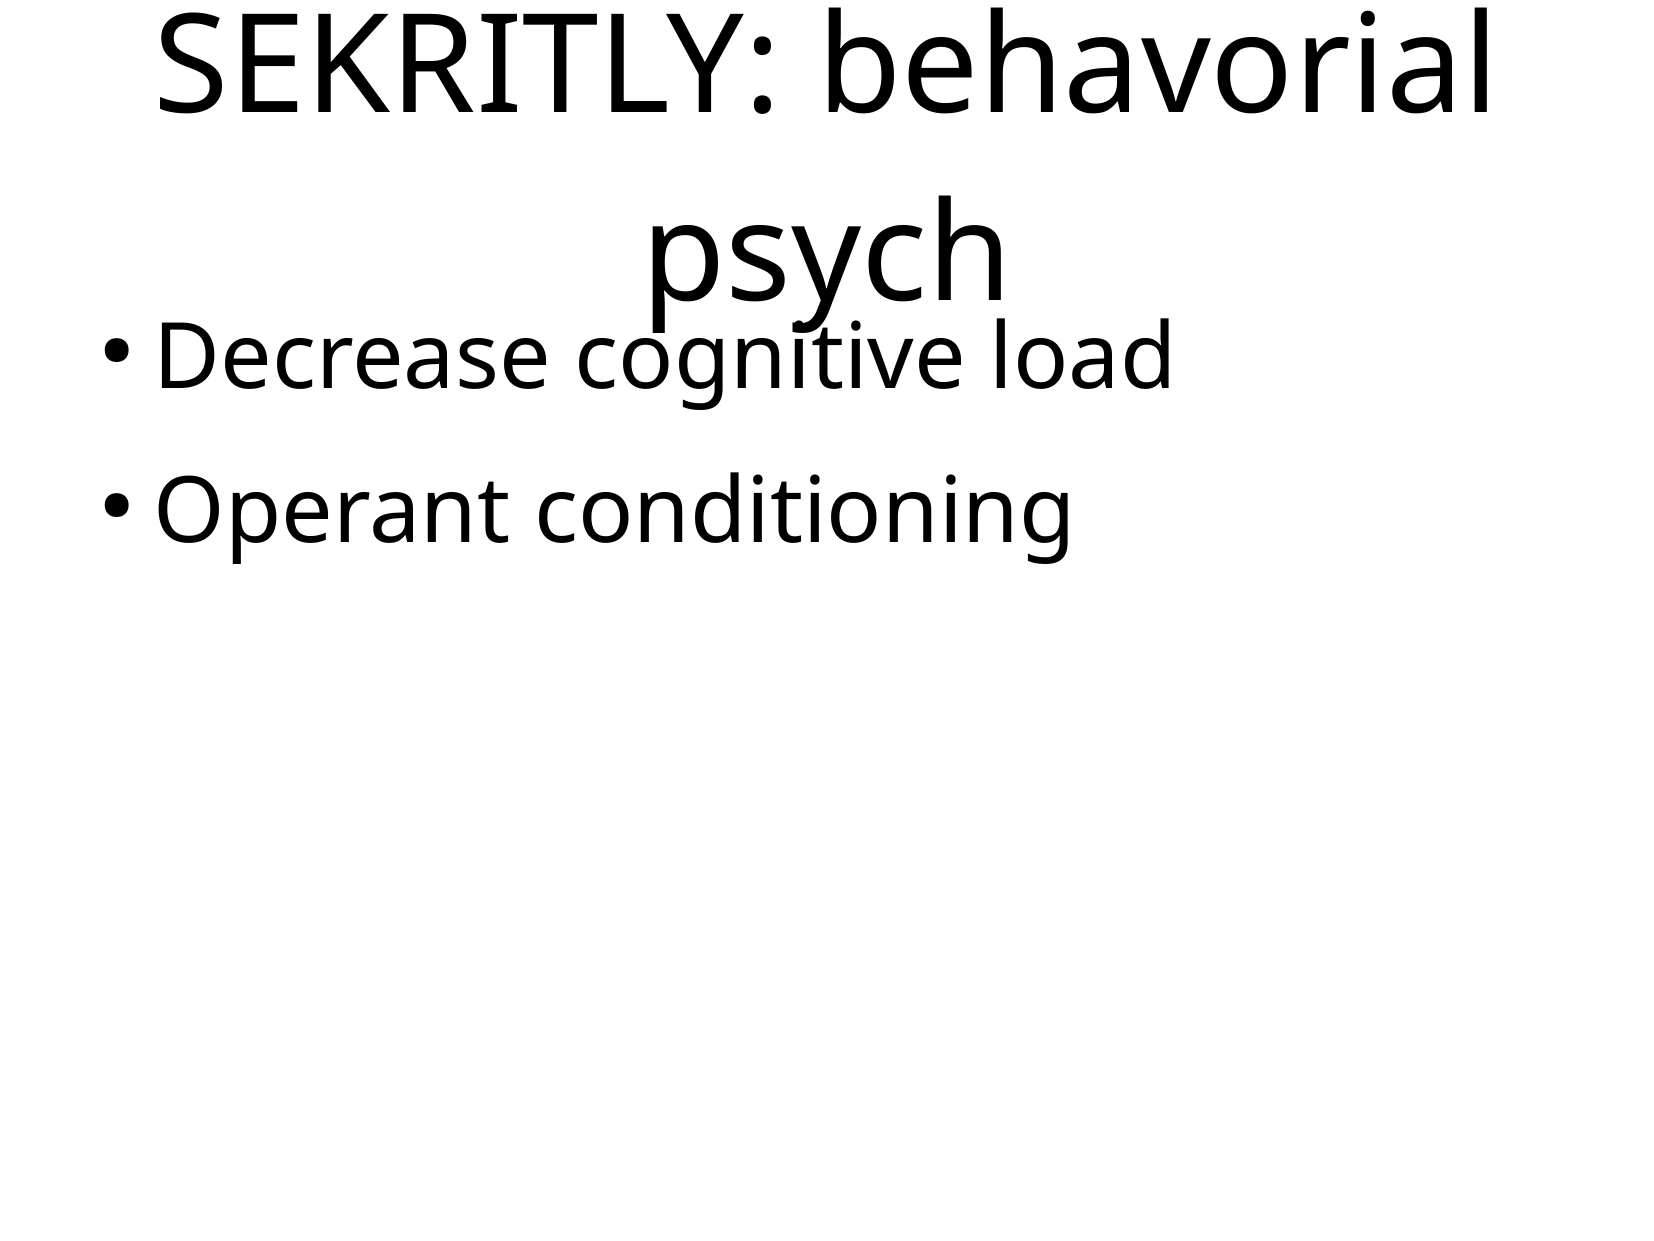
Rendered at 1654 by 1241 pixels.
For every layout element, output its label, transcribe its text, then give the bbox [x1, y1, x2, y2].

title SEKRITLY: behavorial psych [82, 49, 1571, 257]
list Decrease cognitive load Operant conditioning [82, 290, 1571, 1109]
